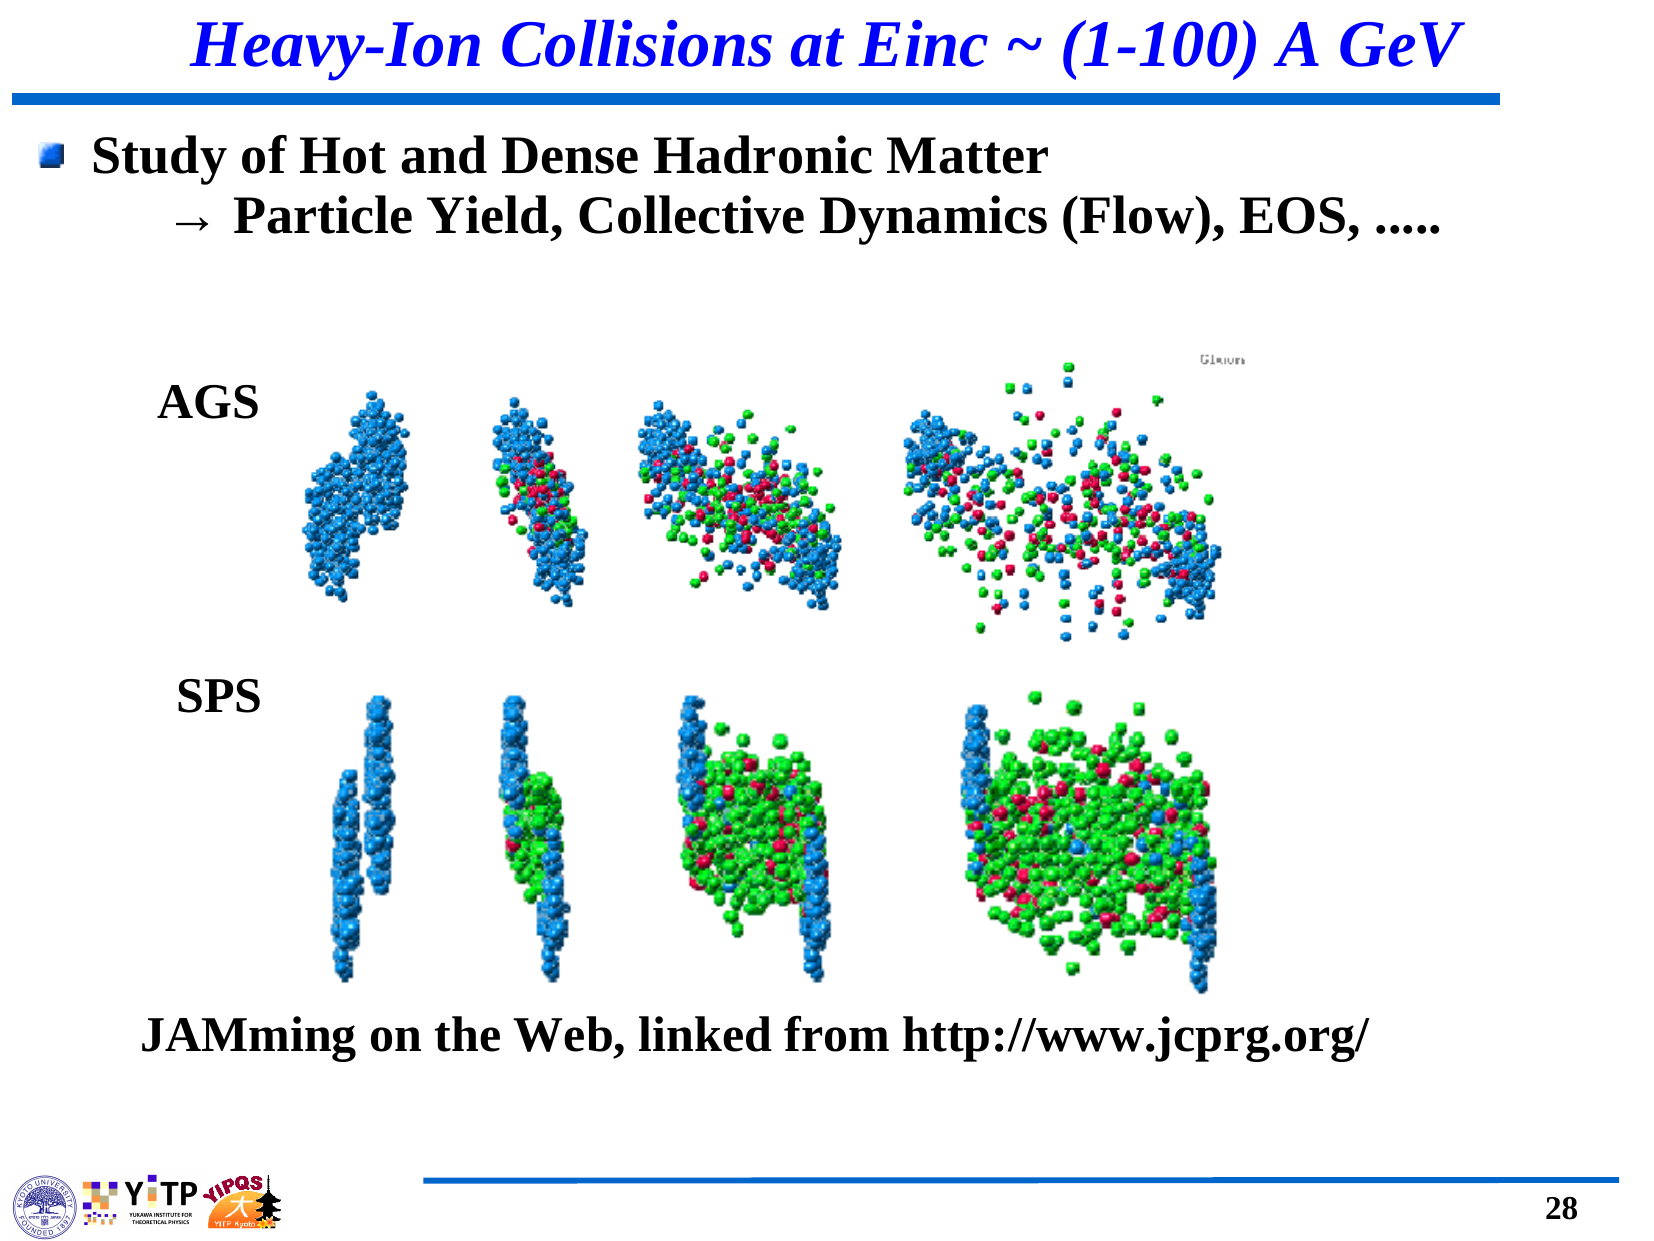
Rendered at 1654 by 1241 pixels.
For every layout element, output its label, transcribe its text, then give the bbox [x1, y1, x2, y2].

text_box AGS [157, 373, 261, 439]
picture [11, 1170, 281, 1241]
list Study of Hot and Dense Hadronic Matter → Particle Yield, Collective Dynamics (Flow), EOS, ..... [20, 124, 1621, 1137]
title Heavy-Ion Collisions at Einc ~ (1-100) A GeV [0, 7, 1654, 82]
text_box JAMming on the Web, linked from http://www.jcprg.org/ [140, 1006, 1501, 1086]
text_box SPS [176, 667, 268, 733]
picture [271, 352, 1295, 1006]
